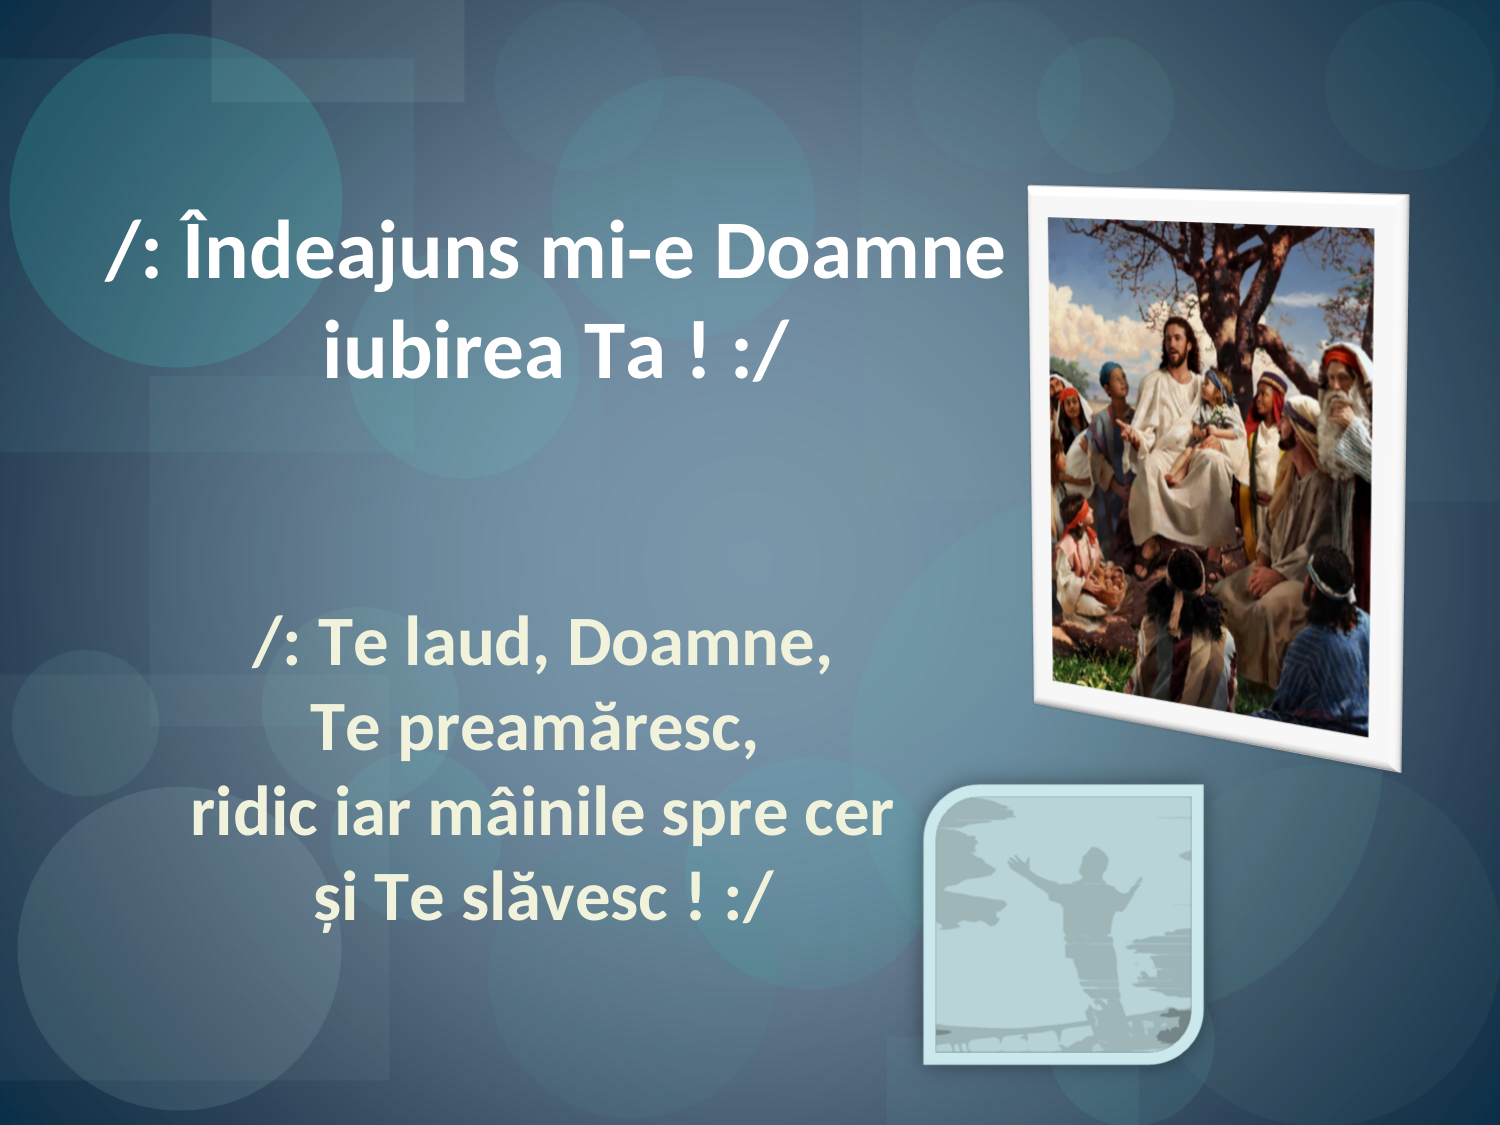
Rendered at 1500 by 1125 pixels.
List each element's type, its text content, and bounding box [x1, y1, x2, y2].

text_box /: Îndeajuns mi-e Doamne iubirea Ta ! :/ [24, 187, 1021, 403]
picture [0, 0, 1500, 1125]
text_box /: Te laud, Doamne, Te preamăresc, ridic iar mâinile spre cer şi Te slăvesc ! :/ [93, 587, 994, 943]
